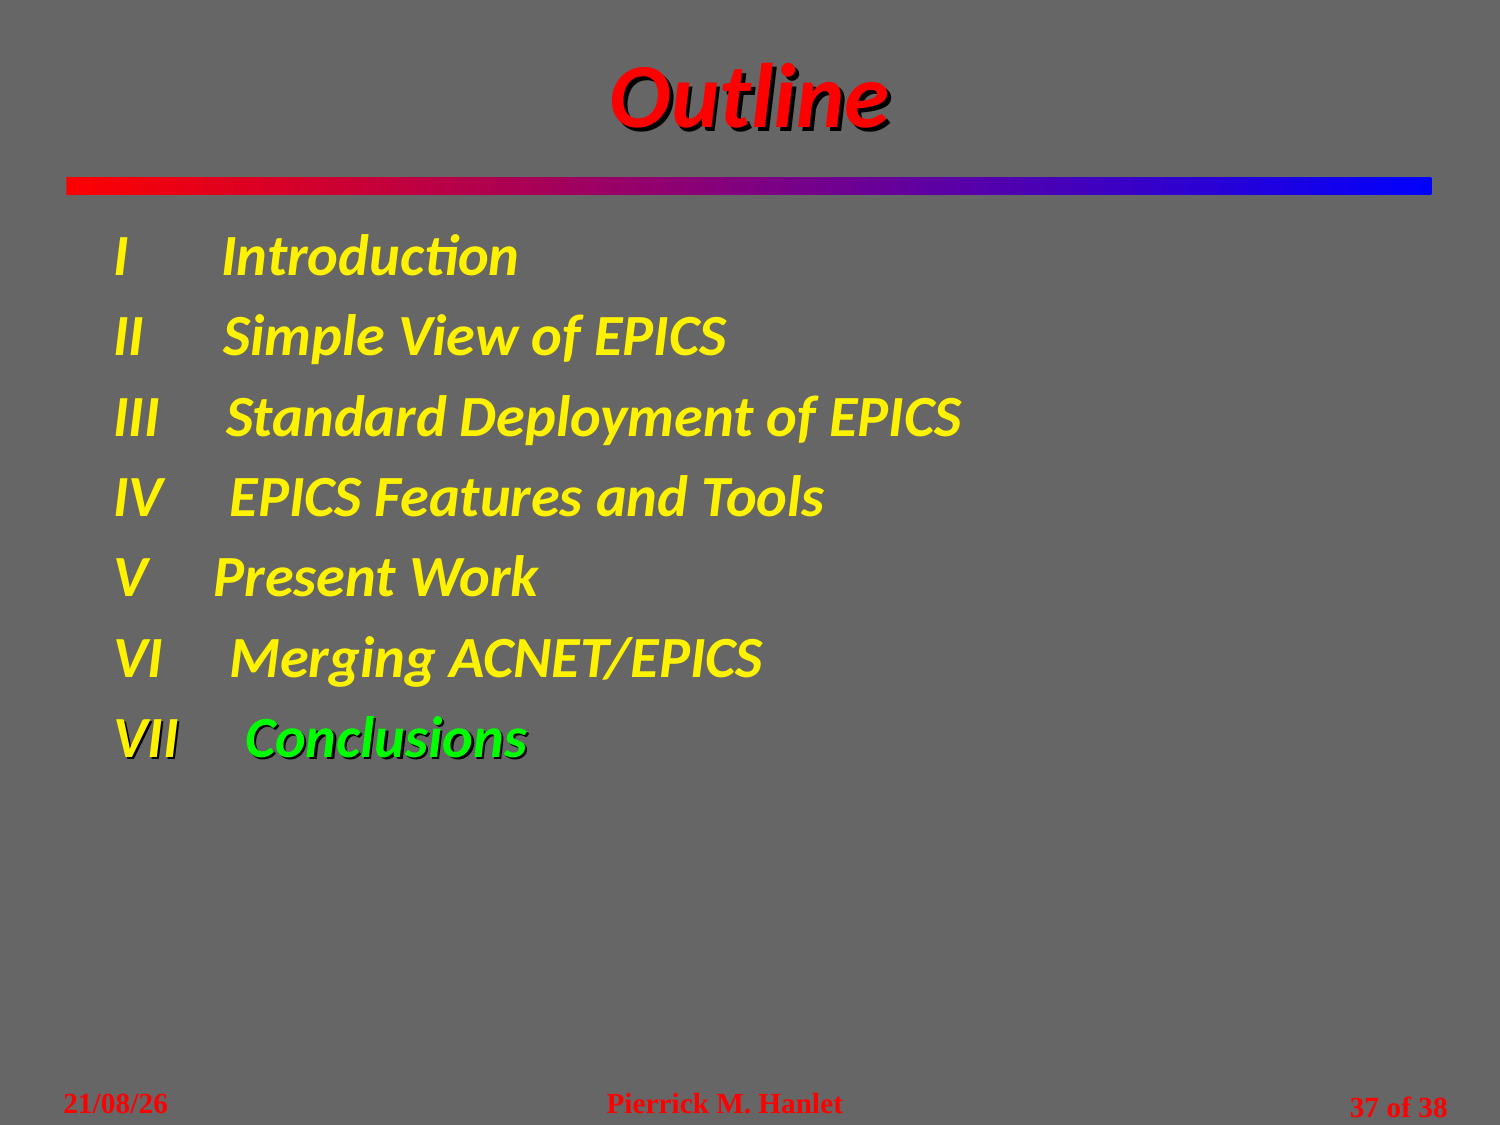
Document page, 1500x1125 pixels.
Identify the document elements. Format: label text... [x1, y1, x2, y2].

title Outline [15, 16, 1486, 172]
list Introduction Simple View of EPICS Standard Deployment of EPICS EPICS Features and Tools Present Work Merging ACNET/EPICS Conclusions [68, 209, 1442, 1044]
